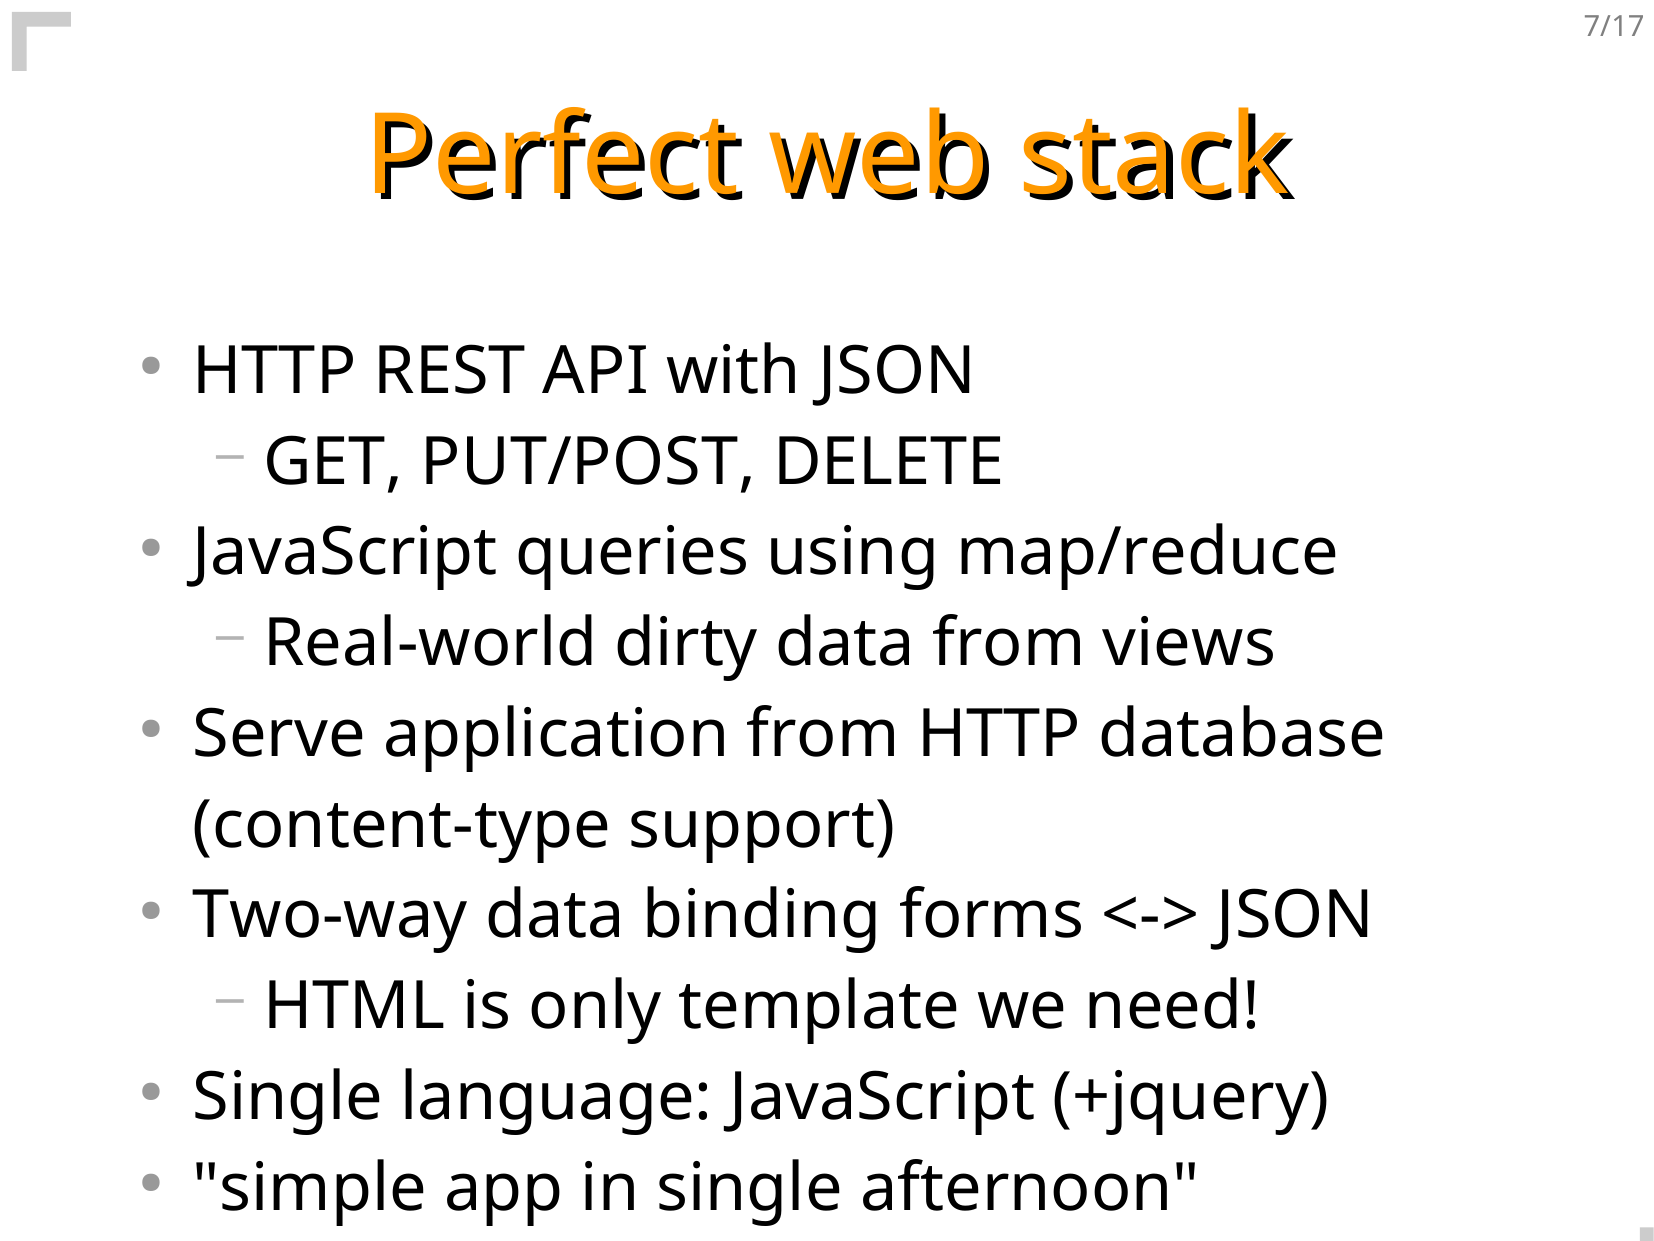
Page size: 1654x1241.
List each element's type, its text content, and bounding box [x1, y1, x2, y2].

list HTTP REST API with JSON GET, PUT/POST, DELETE JavaScript queries using map/reduce Real-world dirty data from views Serve application from HTTP database (content-type support) Two-way data binding forms <-> JSON HTML is only template we need! Single language: JavaScript (+jquery) "simple app in single afternoon" benchmark [121, 322, 1561, 1132]
title Perfect web stack [121, 46, 1534, 254]
